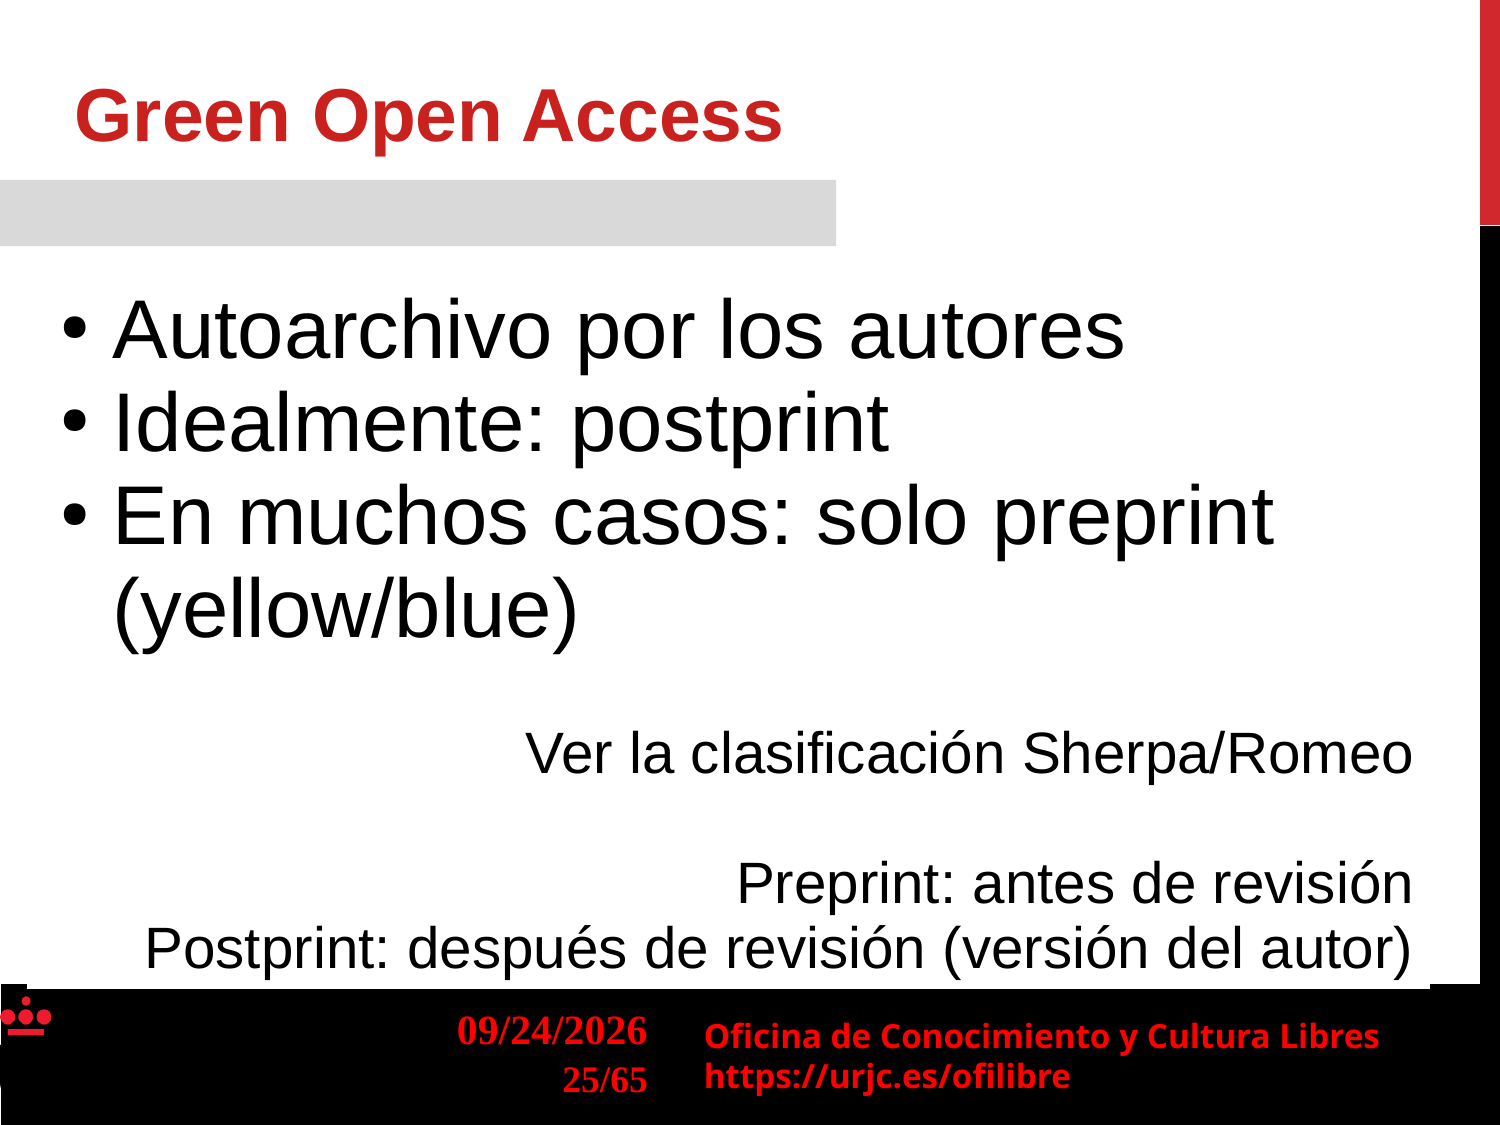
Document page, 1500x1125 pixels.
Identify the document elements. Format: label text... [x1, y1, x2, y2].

text_box Autoarchivo por los autores Idealmente: postprint En muchos casos: solo preprint (yellow/blue) Ver la clasificación Sherpa/Romeo Preprint: antes de revisión Postprint: después de revisión (versión del autor) [27, 276, 1430, 989]
title [75, 15, 1425, 172]
text_box Green Open Access [60, 66, 991, 249]
